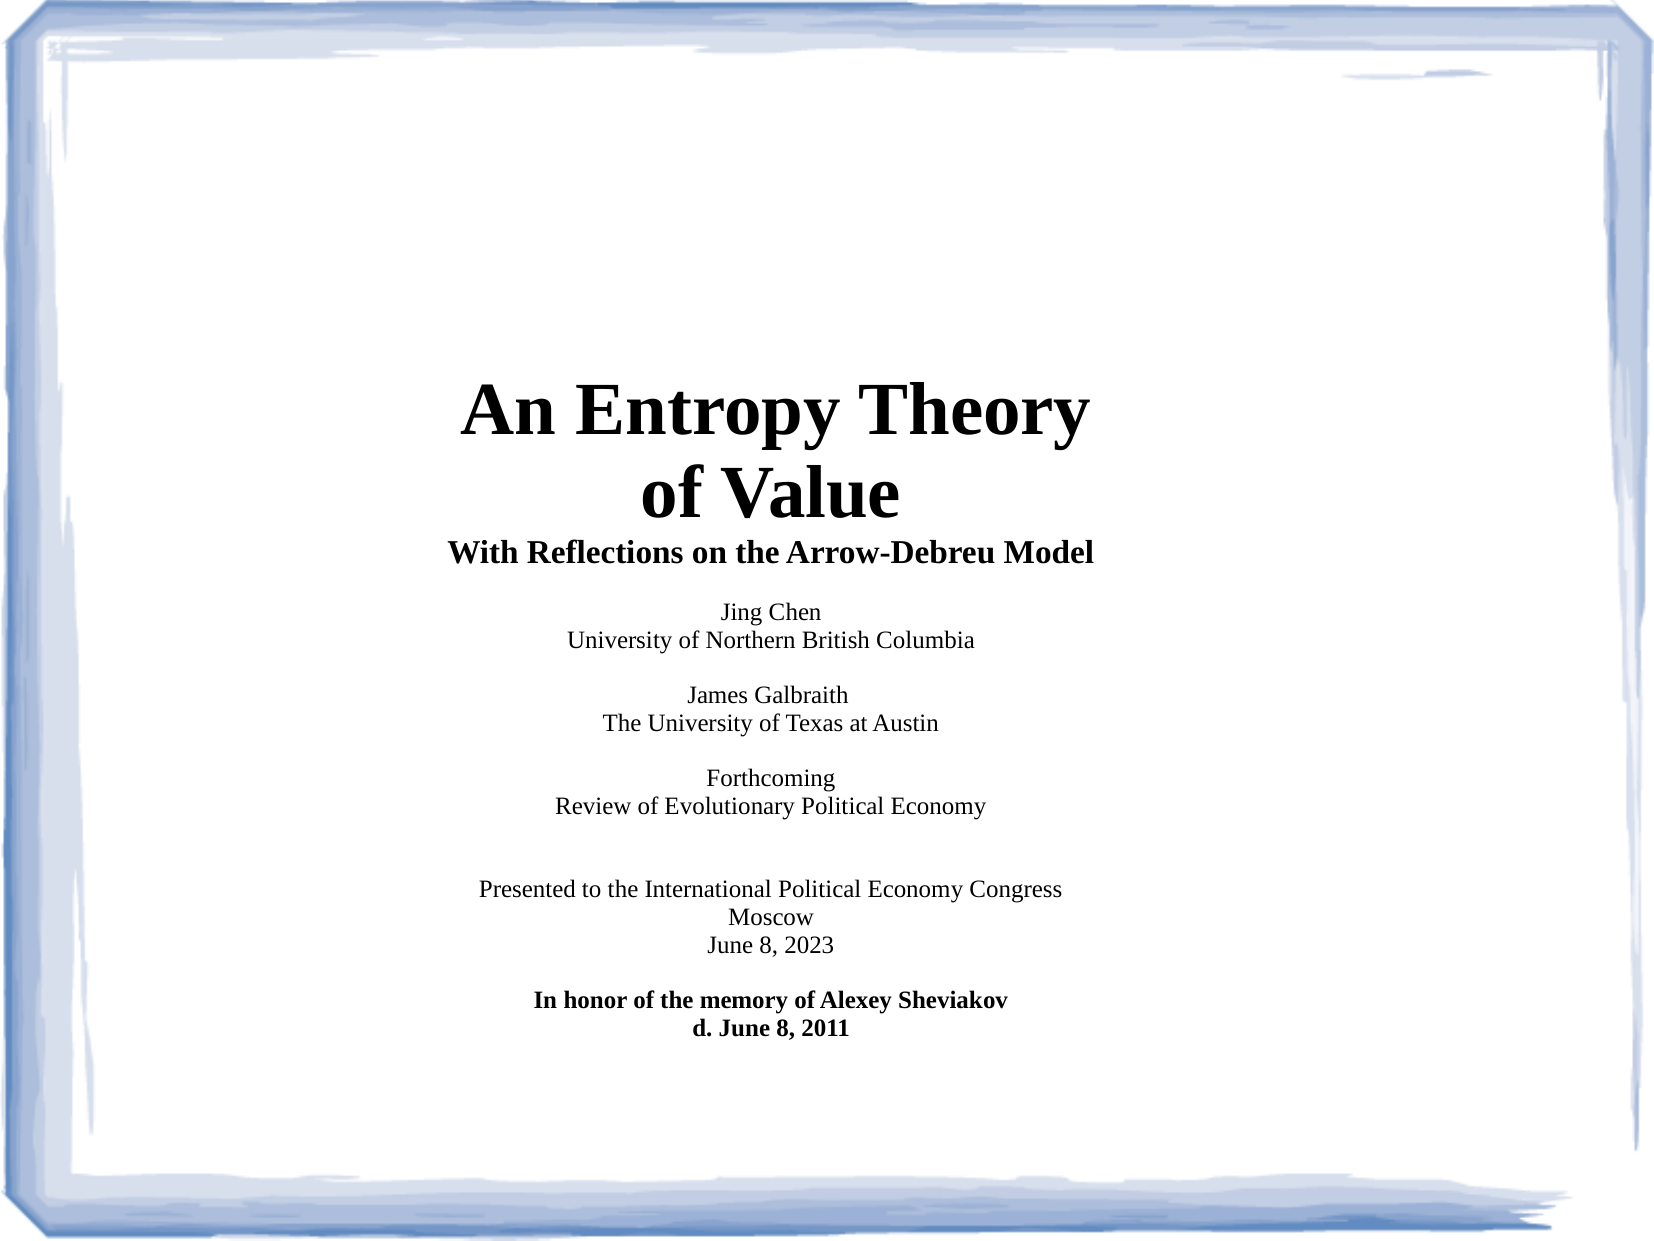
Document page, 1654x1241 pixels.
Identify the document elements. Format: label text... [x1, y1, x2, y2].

picture [0, 0, 1654, 1241]
text_box An Entropy Theory of Value With Reflections on the Arrow-Debreu Model Jing Chen University of Northern British Columbia James Galbraith The University of Texas at Austin Forthcoming Review of Evolutionary Political Economy Presented to the International Political Economy Congress Moscow June 8, 2023 In honor of the memory of Alexey Sheviakov d. June 8, 2011 [405, 360, 1138, 1064]
